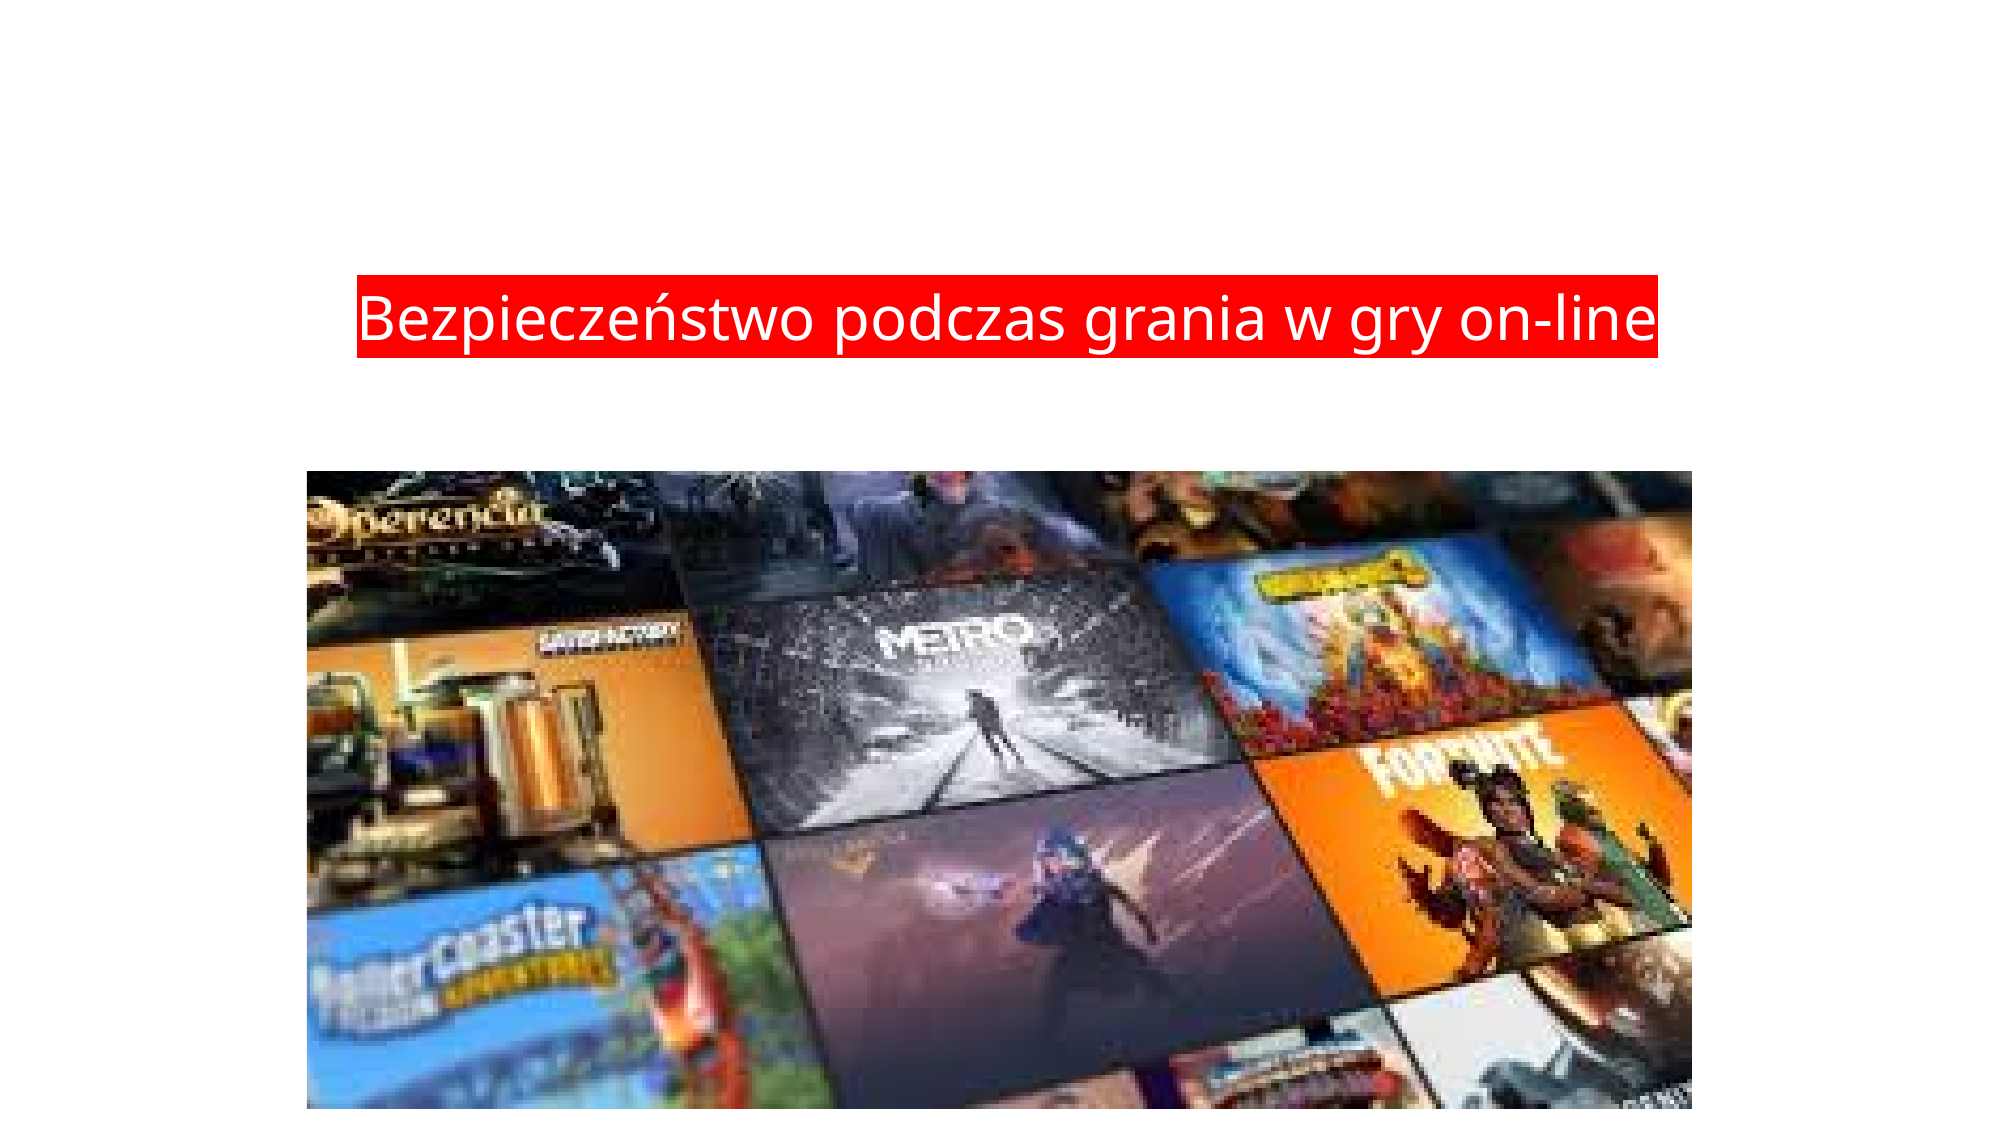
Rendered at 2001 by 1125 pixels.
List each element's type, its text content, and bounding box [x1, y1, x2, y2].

picture [306, 471, 1692, 1109]
text_box Bezpieczeństwo podczas grania w gry on-line [341, 214, 1674, 393]
